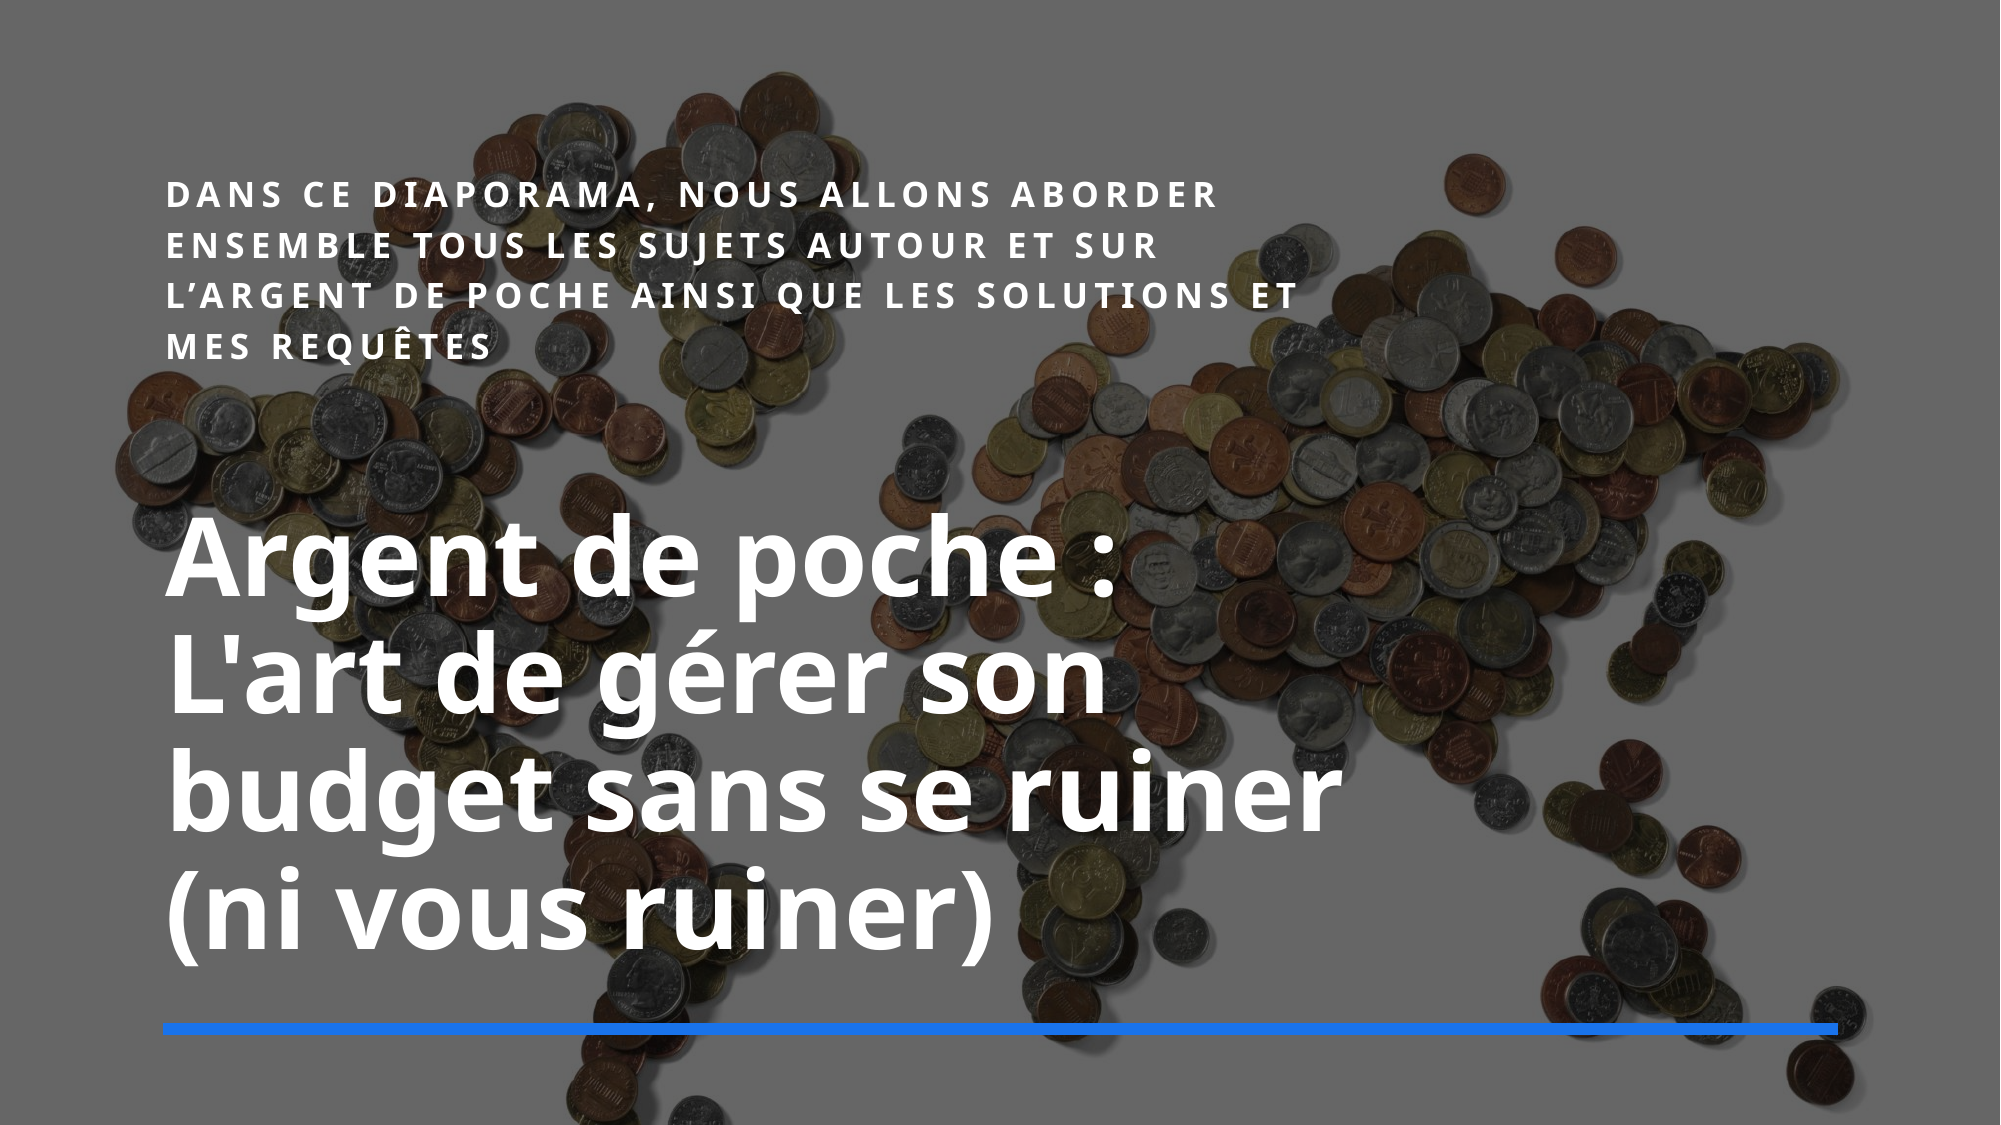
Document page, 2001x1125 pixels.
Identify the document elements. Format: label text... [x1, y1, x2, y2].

picture [0, 0, 2000, 1125]
subtitle Dans ce diaporama, nous allons aborder ensemble tous les sujets autour et sur l’argent de poche ainsi que les solutions et mes requêtes [150, 156, 1363, 376]
title Argent de poche : L'art de gérer son budget sans se ruiner (ni vous ruiner) [150, 477, 1363, 981]
